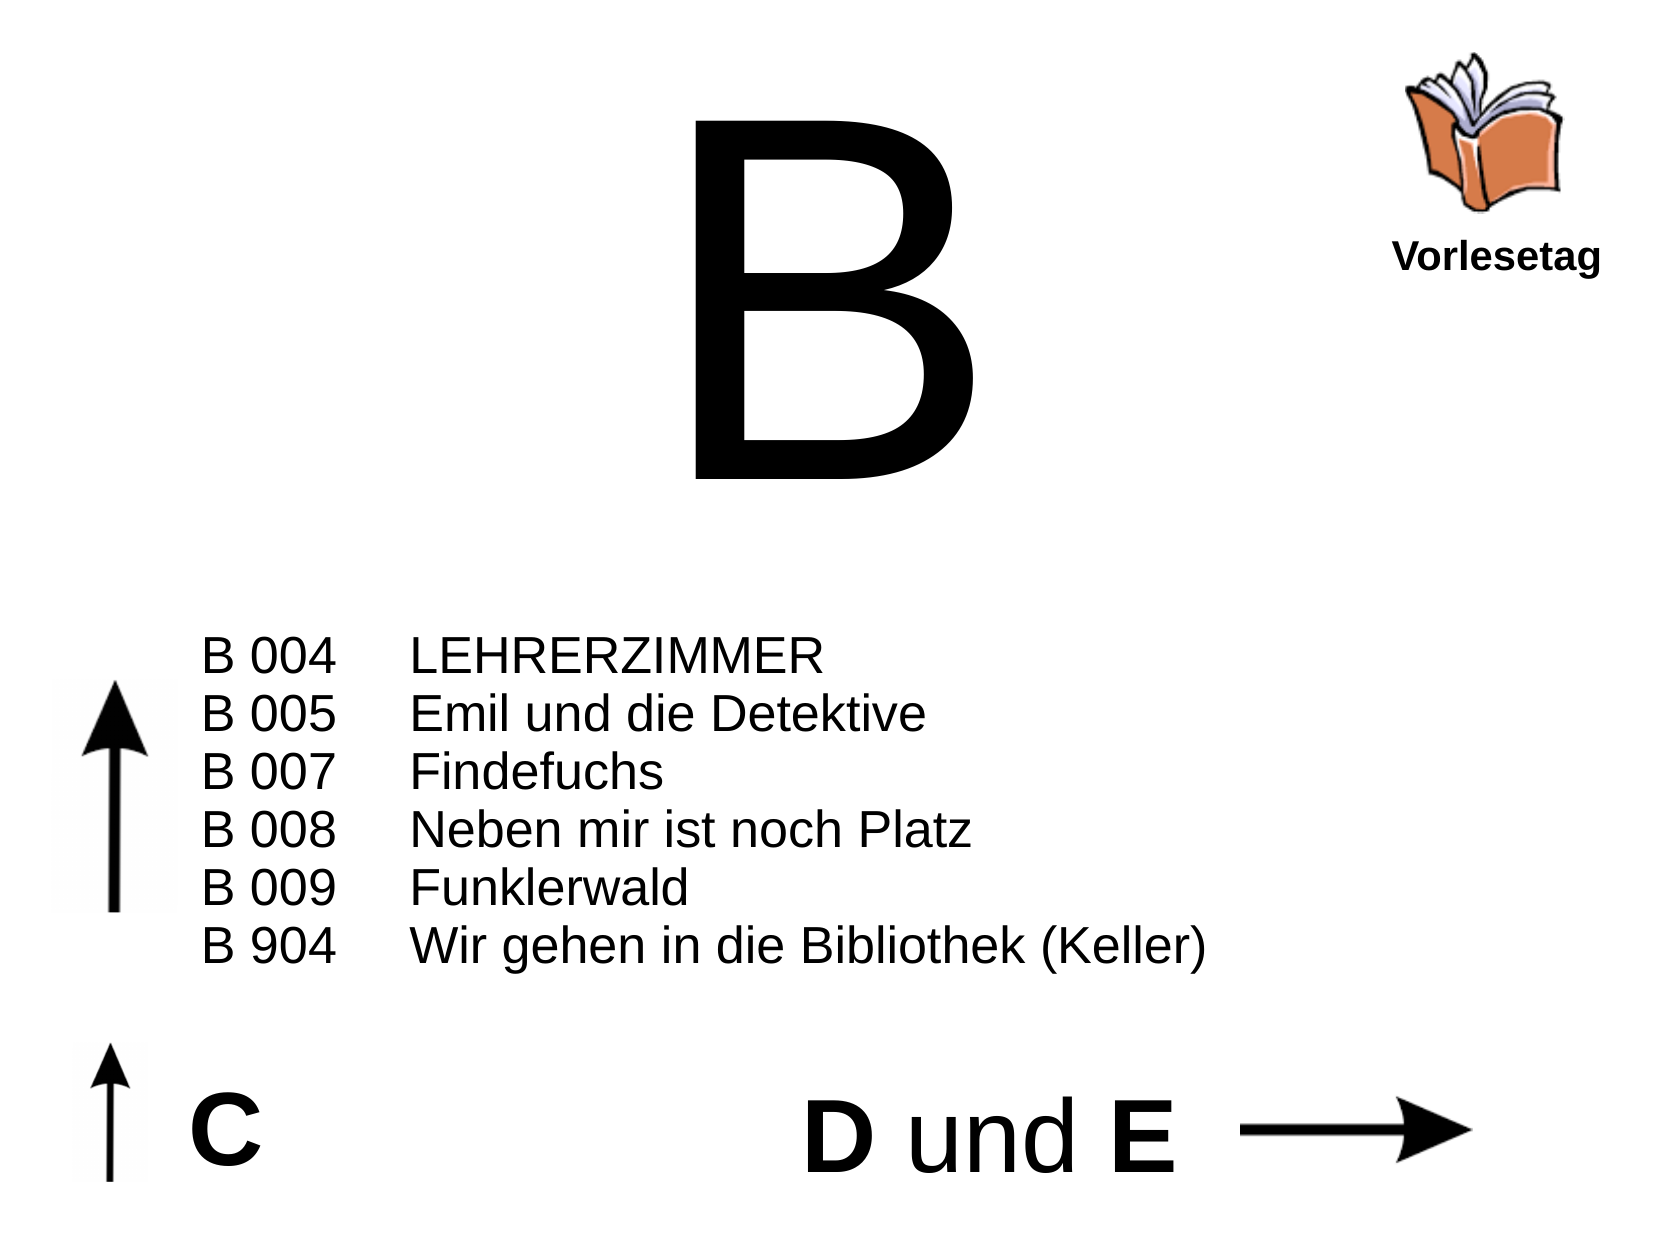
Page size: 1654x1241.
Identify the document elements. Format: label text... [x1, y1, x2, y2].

picture [1405, 52, 1565, 144]
title B 004 LEHRERZIMMER B 005 Emil und die Detektive B 007 Findefuchs B 008 Neben mir ist noch Platz B 009 Funklerwald B 904 Wir gehen in die Bibliothek (Keller) [200, 709, 1355, 1054]
title C [188, 1018, 611, 1241]
subtitle B [82, 0, 1571, 709]
picture [1240, 1067, 1473, 1193]
title D und E [801, 1065, 1223, 1241]
title Vorlesetag [1391, 144, 1654, 367]
picture [72, 1042, 148, 1182]
picture [51, 679, 178, 913]
